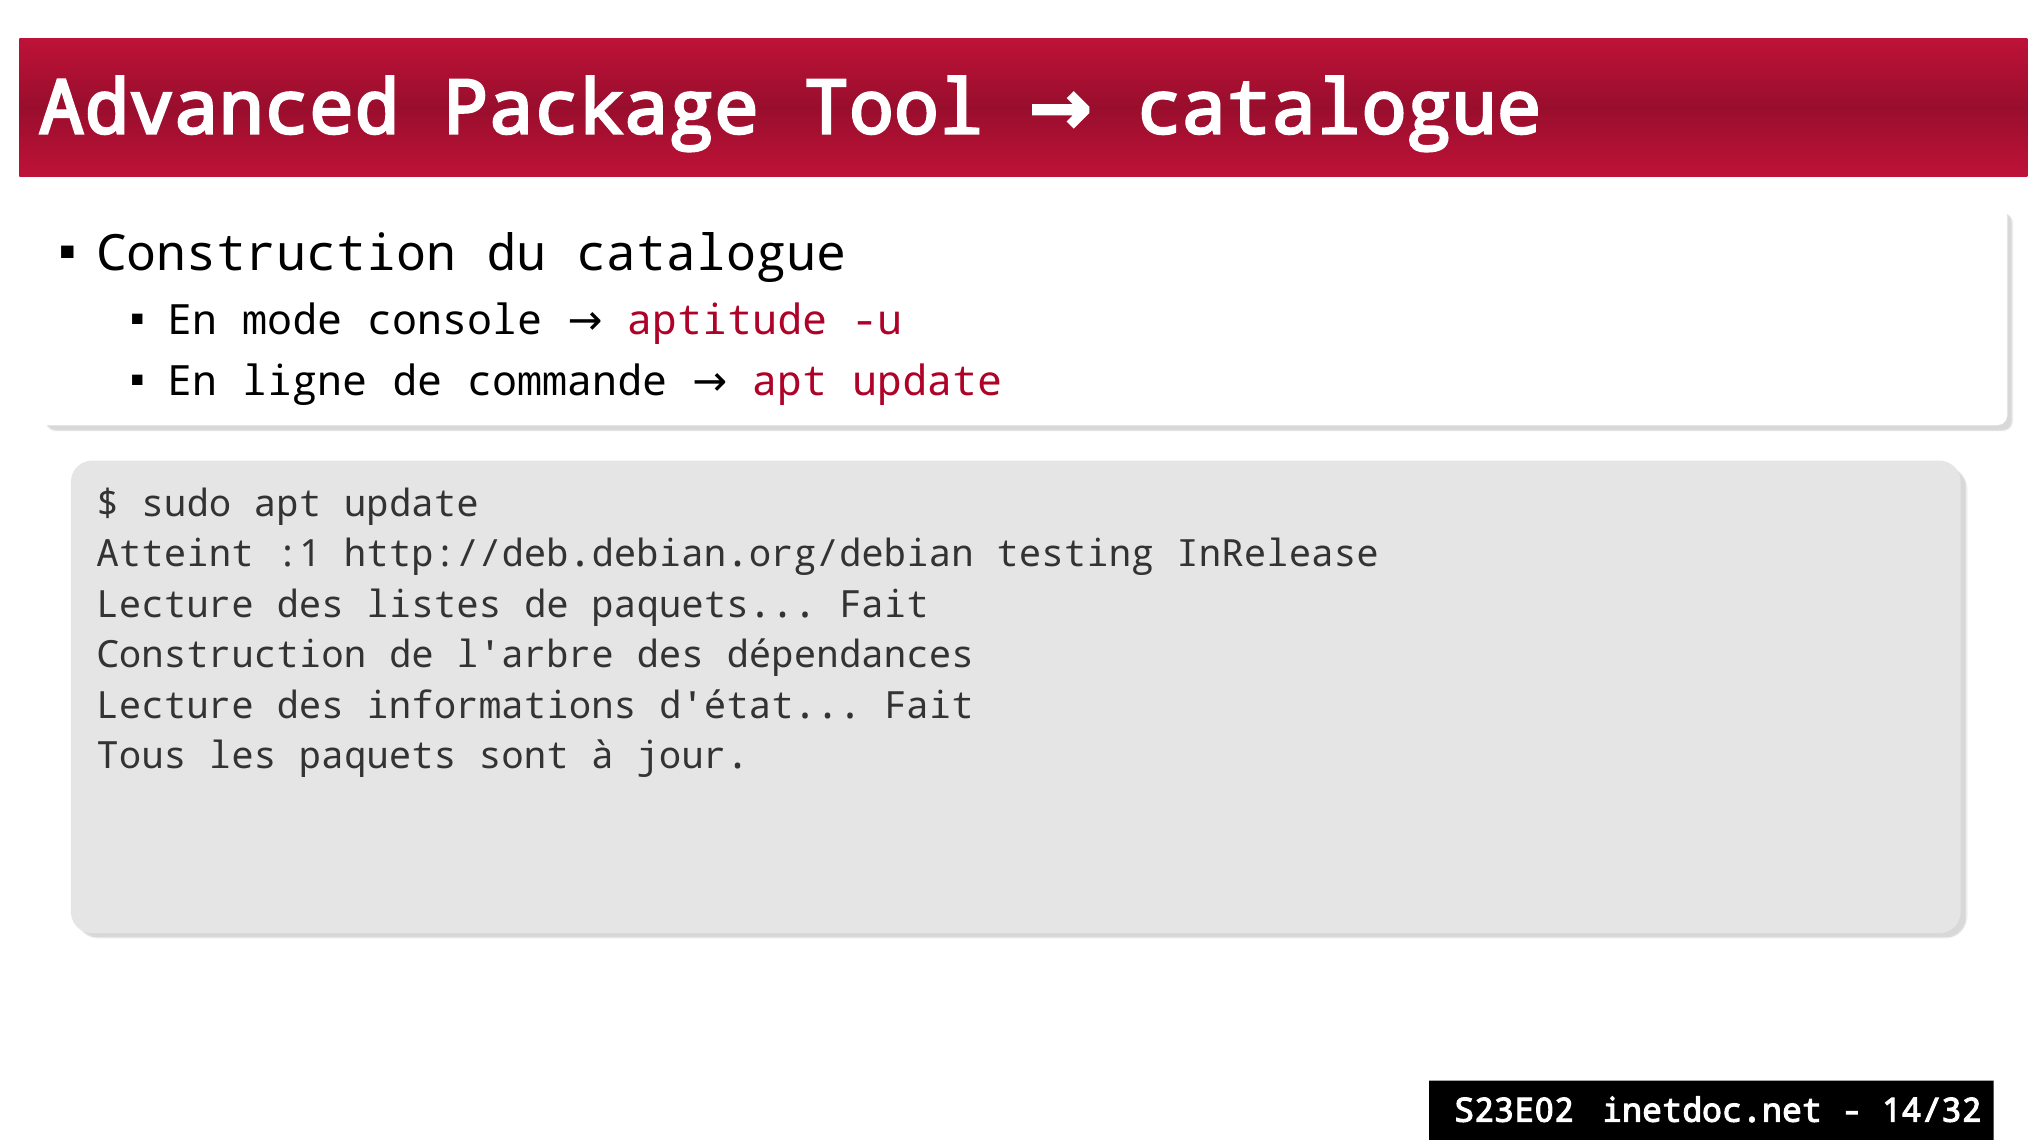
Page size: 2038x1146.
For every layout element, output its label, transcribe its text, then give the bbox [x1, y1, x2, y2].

text_box Advanced Package Tool → catalogue [19, 38, 2028, 177]
text_box S23E02 inetdoc.net - <numéro>/32 [1429, 1080, 1994, 1140]
text_box Construction du catalogue En mode console → aptitude -u En ligne de commande → apt update [38, 206, 2008, 426]
text_box $ sudo apt update Atteint :1 http://deb.debian.org/debian testing InRelease Lecture des listes de paquets... Fait Construction de l'arbre des dépendances Lecture des informations d'état... Fait Tous les paquets sont à jour. [70, 460, 1961, 934]
